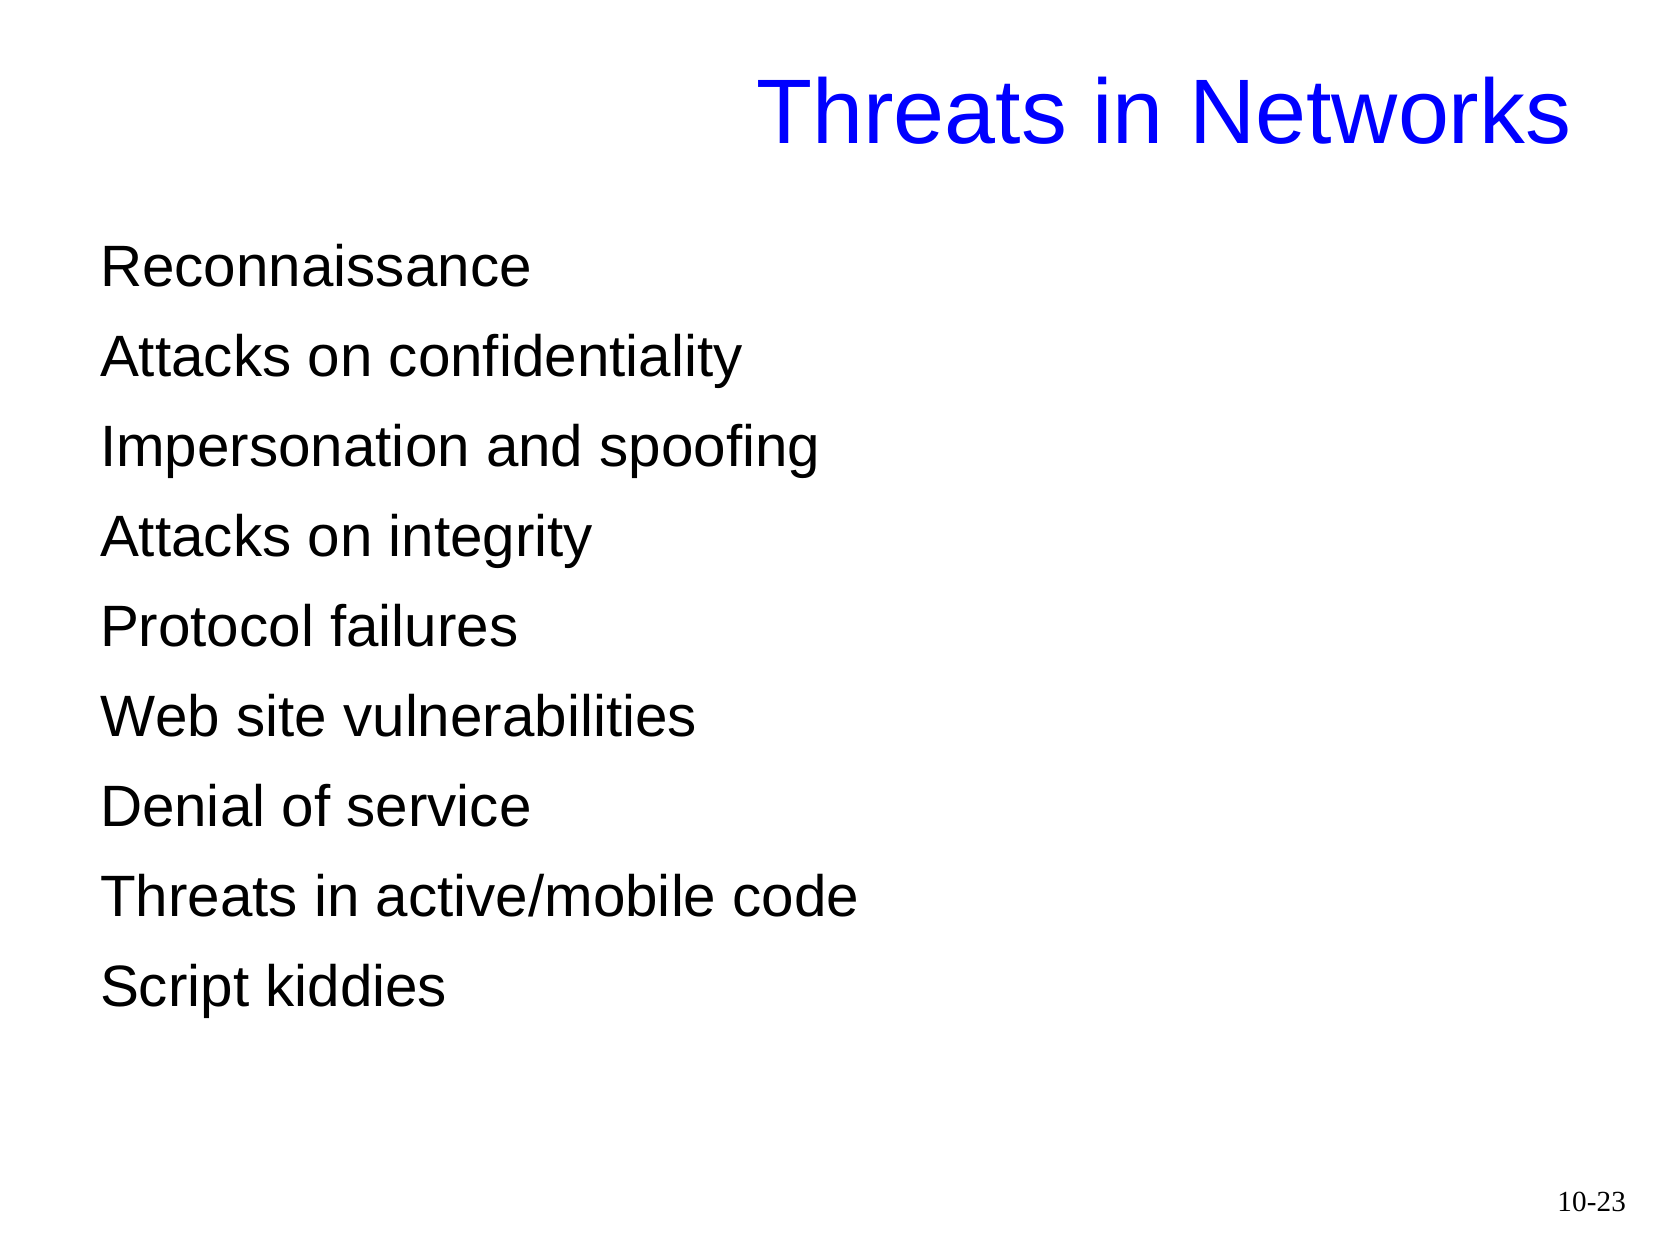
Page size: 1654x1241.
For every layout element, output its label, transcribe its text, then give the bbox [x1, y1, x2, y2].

title Threats in Networks [84, 11, 1573, 218]
list Reconnaissance Attacks on confidentiality Impersonation and spoofing Attacks on integrity Protocol failures Web site vulnerabilities Denial of service Threats in active/mobile code Script kiddies [82, 237, 1571, 1170]
